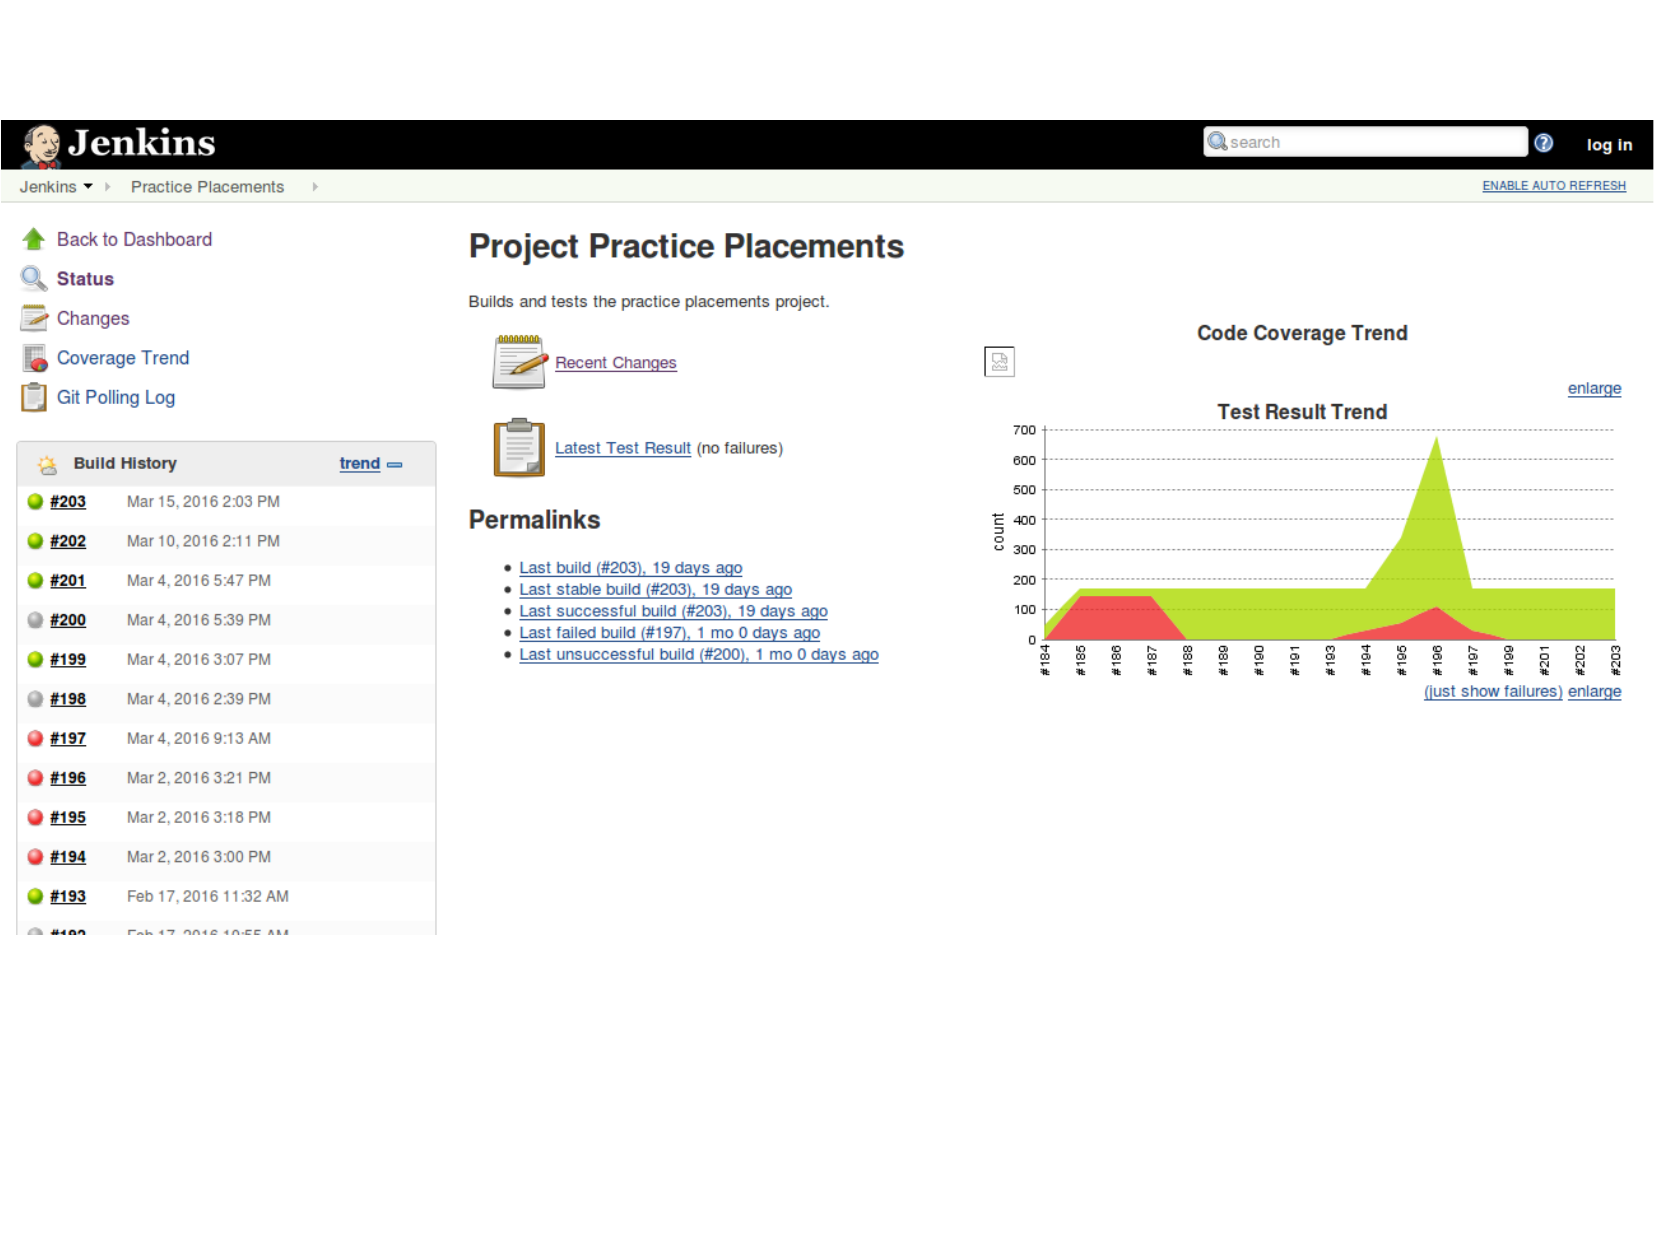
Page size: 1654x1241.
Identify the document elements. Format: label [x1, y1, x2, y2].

picture [1, 120, 1654, 936]
